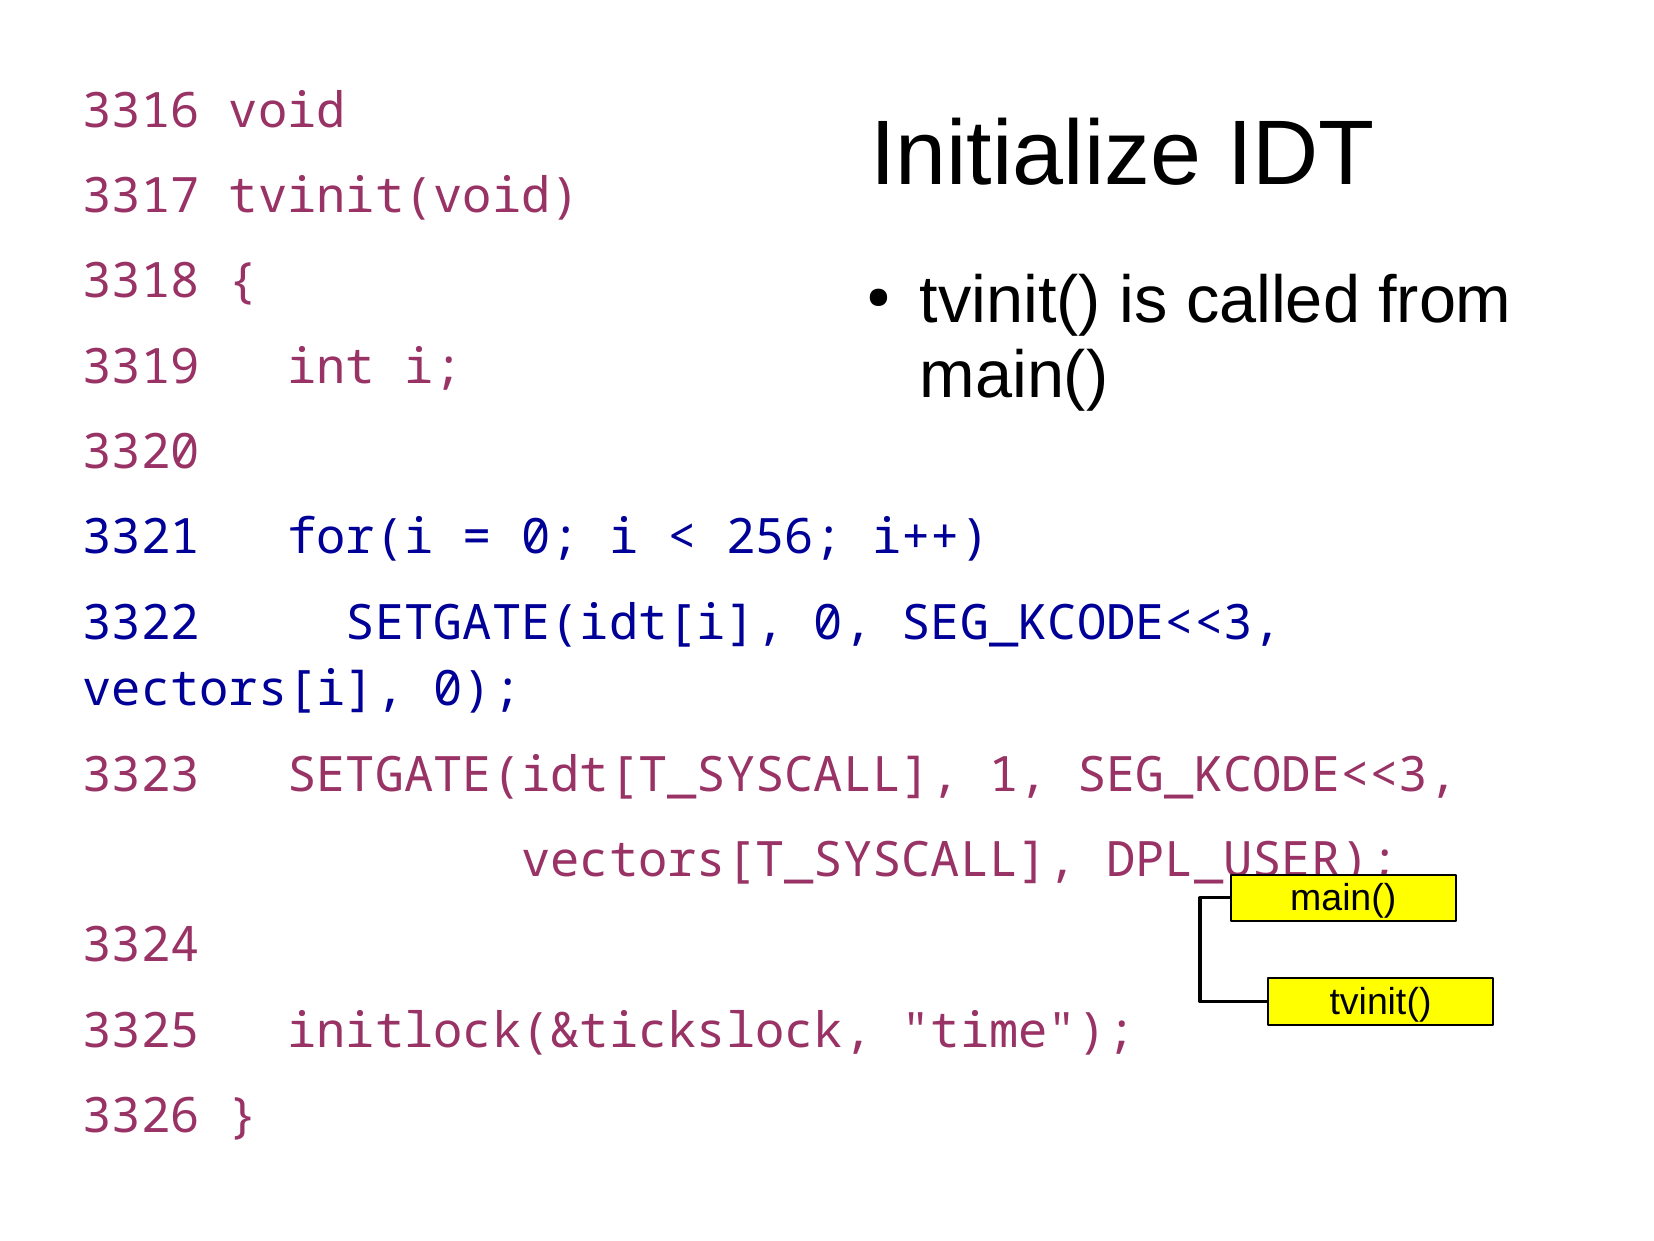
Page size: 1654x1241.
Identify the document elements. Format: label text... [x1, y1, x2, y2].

text_box main() [1230, 874, 1456, 921]
list 3316 void 3317 tvinit(void) 3318 { 3319 int i; 3320 3321 for(i = 0; i < 256; i++) 3322 SETGATE(idt[i], 0, SEG_KCODE<<3, vectors[i], 0); 3323 SETGATE(idt[T_SYSCALL], 1, SEG_KCODE<<3, vectors[T_SYSCALL], DPL_USER); 3324 3325 initlock(&tickslock, "time"); 3326 } [82, 75, 1571, 1163]
list tvinit() is called from main() [848, 262, 1576, 682]
text_box tvinit() [1268, 978, 1494, 1025]
title Initialize IDT [675, 49, 1571, 257]
